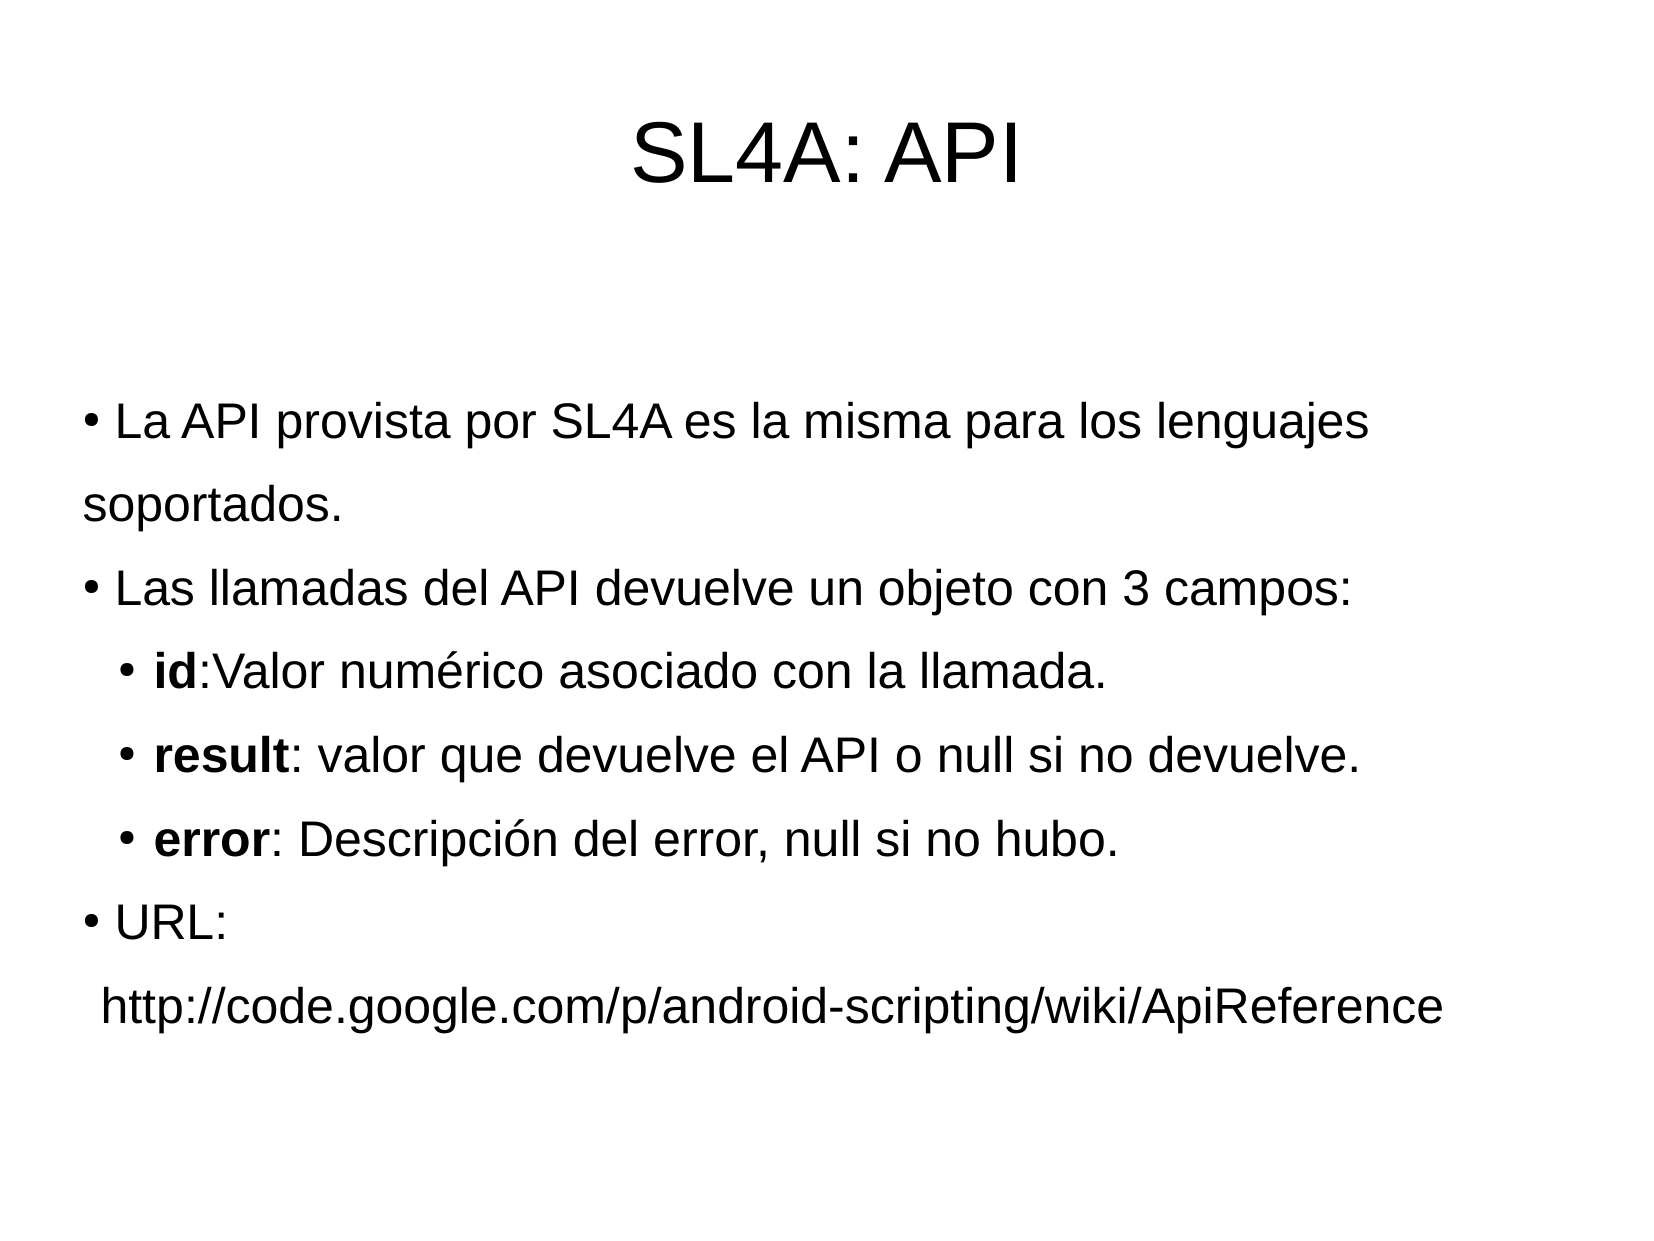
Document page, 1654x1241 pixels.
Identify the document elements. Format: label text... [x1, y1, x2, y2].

title SL4A: API [82, 49, 1571, 257]
subtitle La API provista por SL4A es la misma para los lenguajes soportados. Las llamadas del API devuelve un objeto con 3 campos: id:Valor numérico asociado con la llamada. result: valor que devuelve el API o null si no devuelve. error: Descripción del error, null si no hubo. URL: http://code.google.com/p/android-scripting/wiki/ApiReference [82, 290, 1571, 1109]
